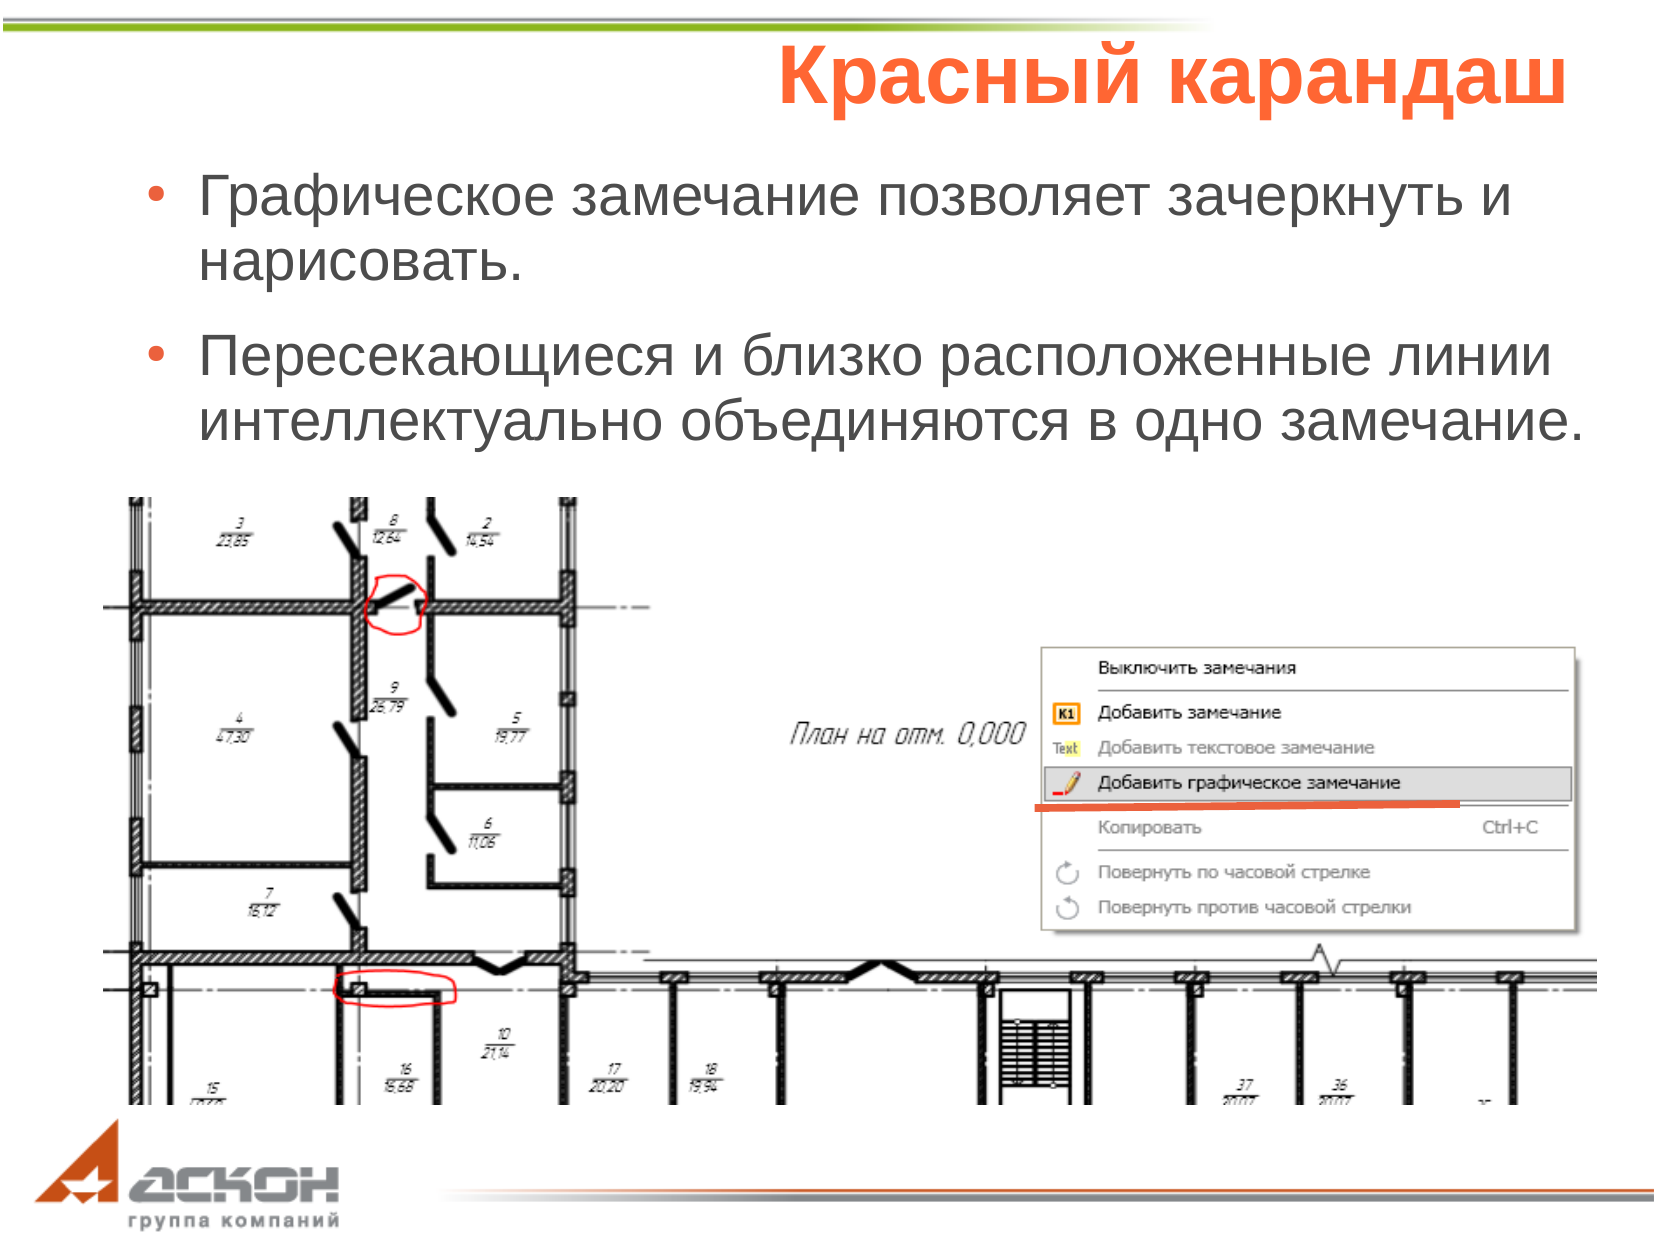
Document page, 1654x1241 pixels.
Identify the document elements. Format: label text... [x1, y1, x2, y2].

title Красный карандаш [82, 25, 1571, 125]
picture [3, 0, 1654, 1241]
list Графическое замечание позволяет зачеркнуть и нарисовать. Пересекающиеся и близко расположенные линии интеллектуально объединяются в одно замечание. [128, 162, 1617, 476]
